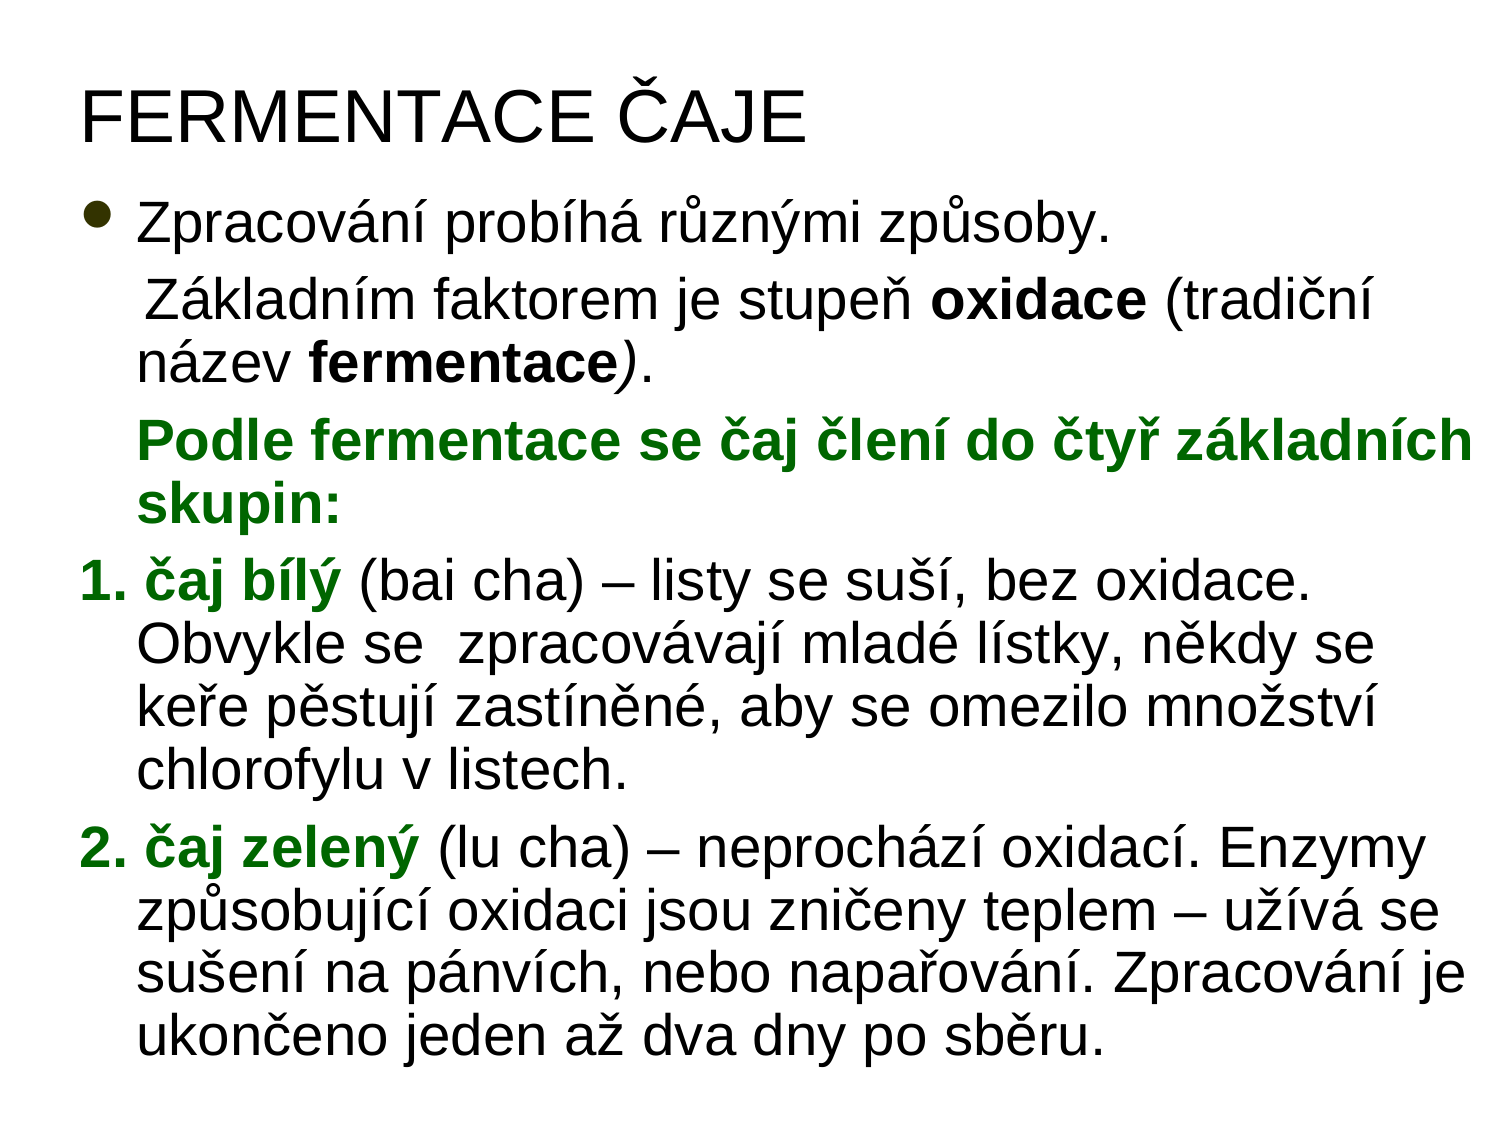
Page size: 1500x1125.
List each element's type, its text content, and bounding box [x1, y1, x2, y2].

list Zpracování probíhá různými způsoby. Základním faktorem je stupeň oxidace (tradiční název fermentace). Podle fermentace se čaj člení do čtyř základních skupin: 1. čaj bílý (bai cha) – listy se suší, bez oxidace. Obvykle se zpracovávají mladé lístky, někdy se keře pěstují zastíněné, aby se omezilo množství chlorofylu v listech. 2. čaj zelený (lu cha) – neprochází oxidací. Enzymy způsobující oxidaci jsou zničeny teplem – užívá se sušení na pánvích, nebo napařování. Zpracování je ukončeno jeden až dva dny po sběru. [64, 184, 1500, 1099]
title FERMENTACE ČAJE [64, 37, 1347, 184]
